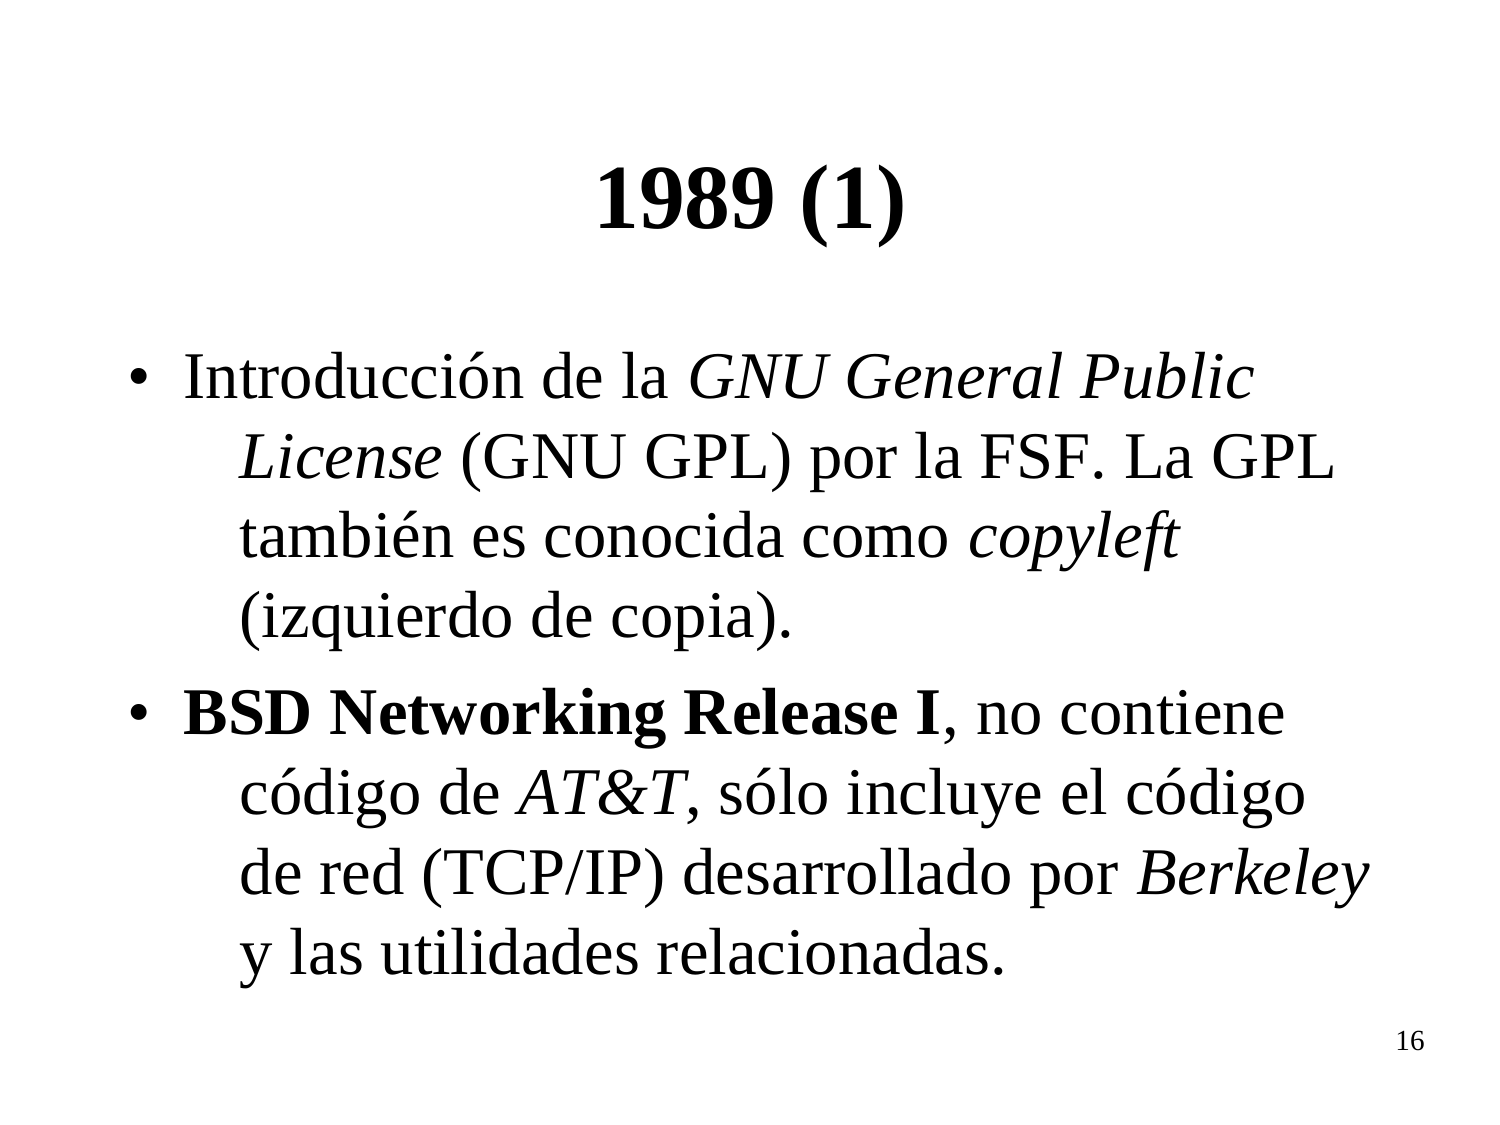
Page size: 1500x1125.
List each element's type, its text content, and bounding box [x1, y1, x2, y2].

title 1989 (1) [112, 99, 1388, 288]
list Introducción de la GNU General Public License (GNU GPL) por la FSF. La GPL también es conocida como copyleft (izquierdo de copia). BSD Networking Release I, no contiene código de AT&T, sólo incluye el código de red (TCP/IP) desarrollado por Berkeley y las utilidades relacionadas. [112, 324, 1388, 1000]
